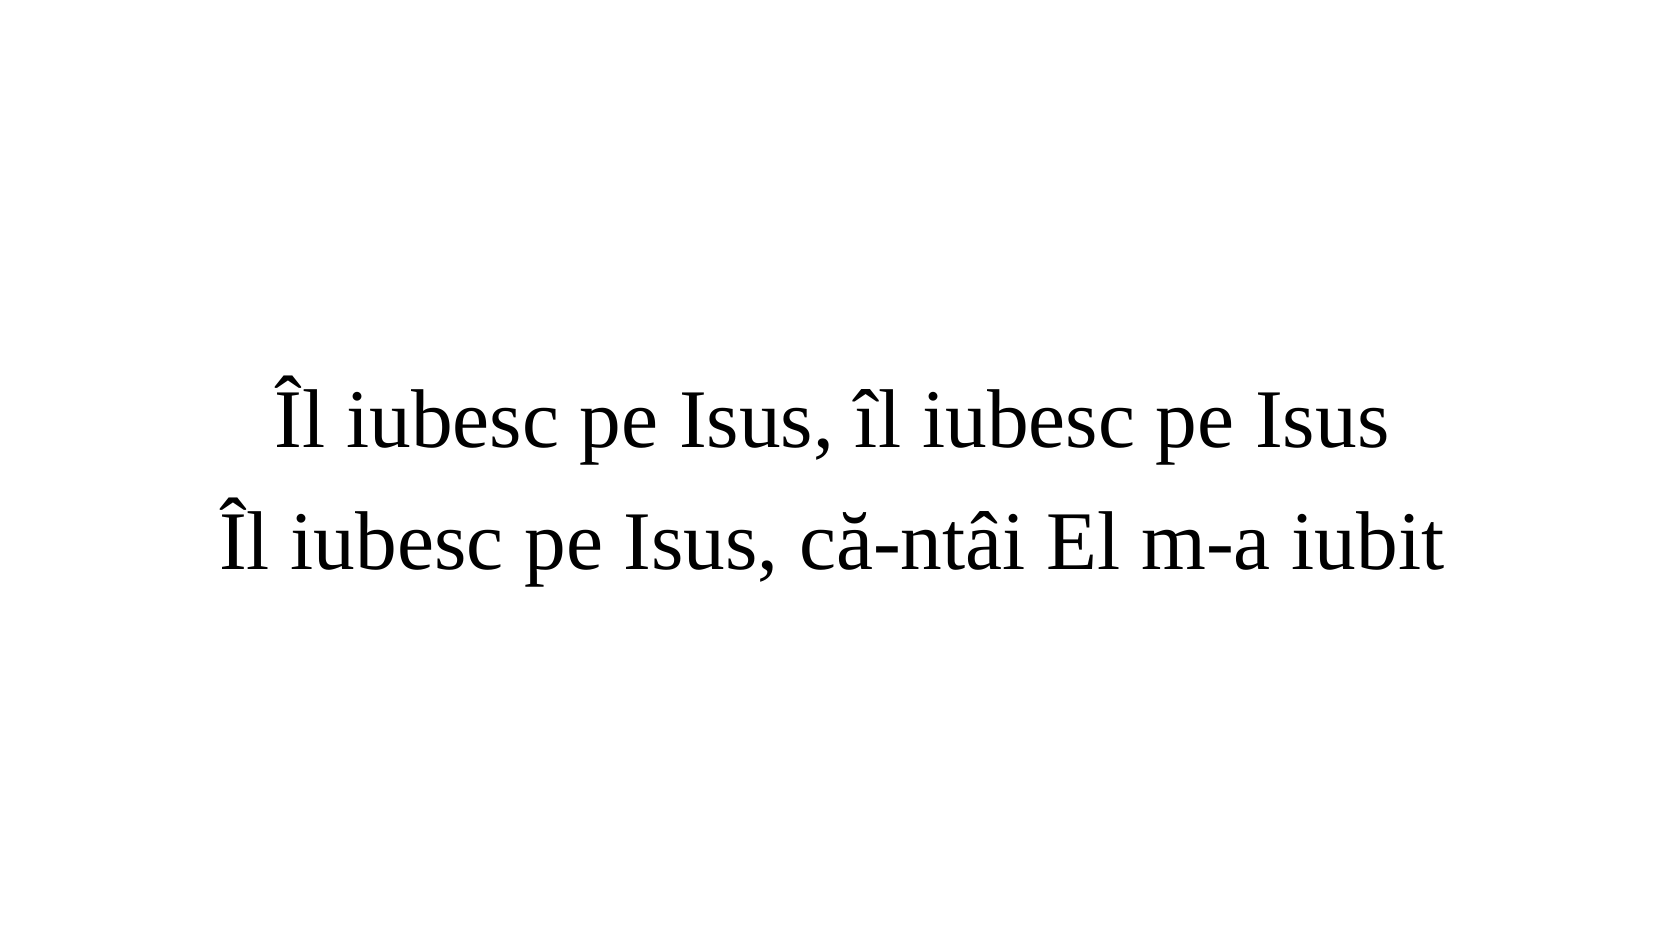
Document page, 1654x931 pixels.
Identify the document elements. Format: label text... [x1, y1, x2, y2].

subtitle Îl iubesc pe Isus, îl iubesc pe Isus Îl iubesc pe Isus, că-ntâi El m-a iubit [94, 362, 1571, 588]
